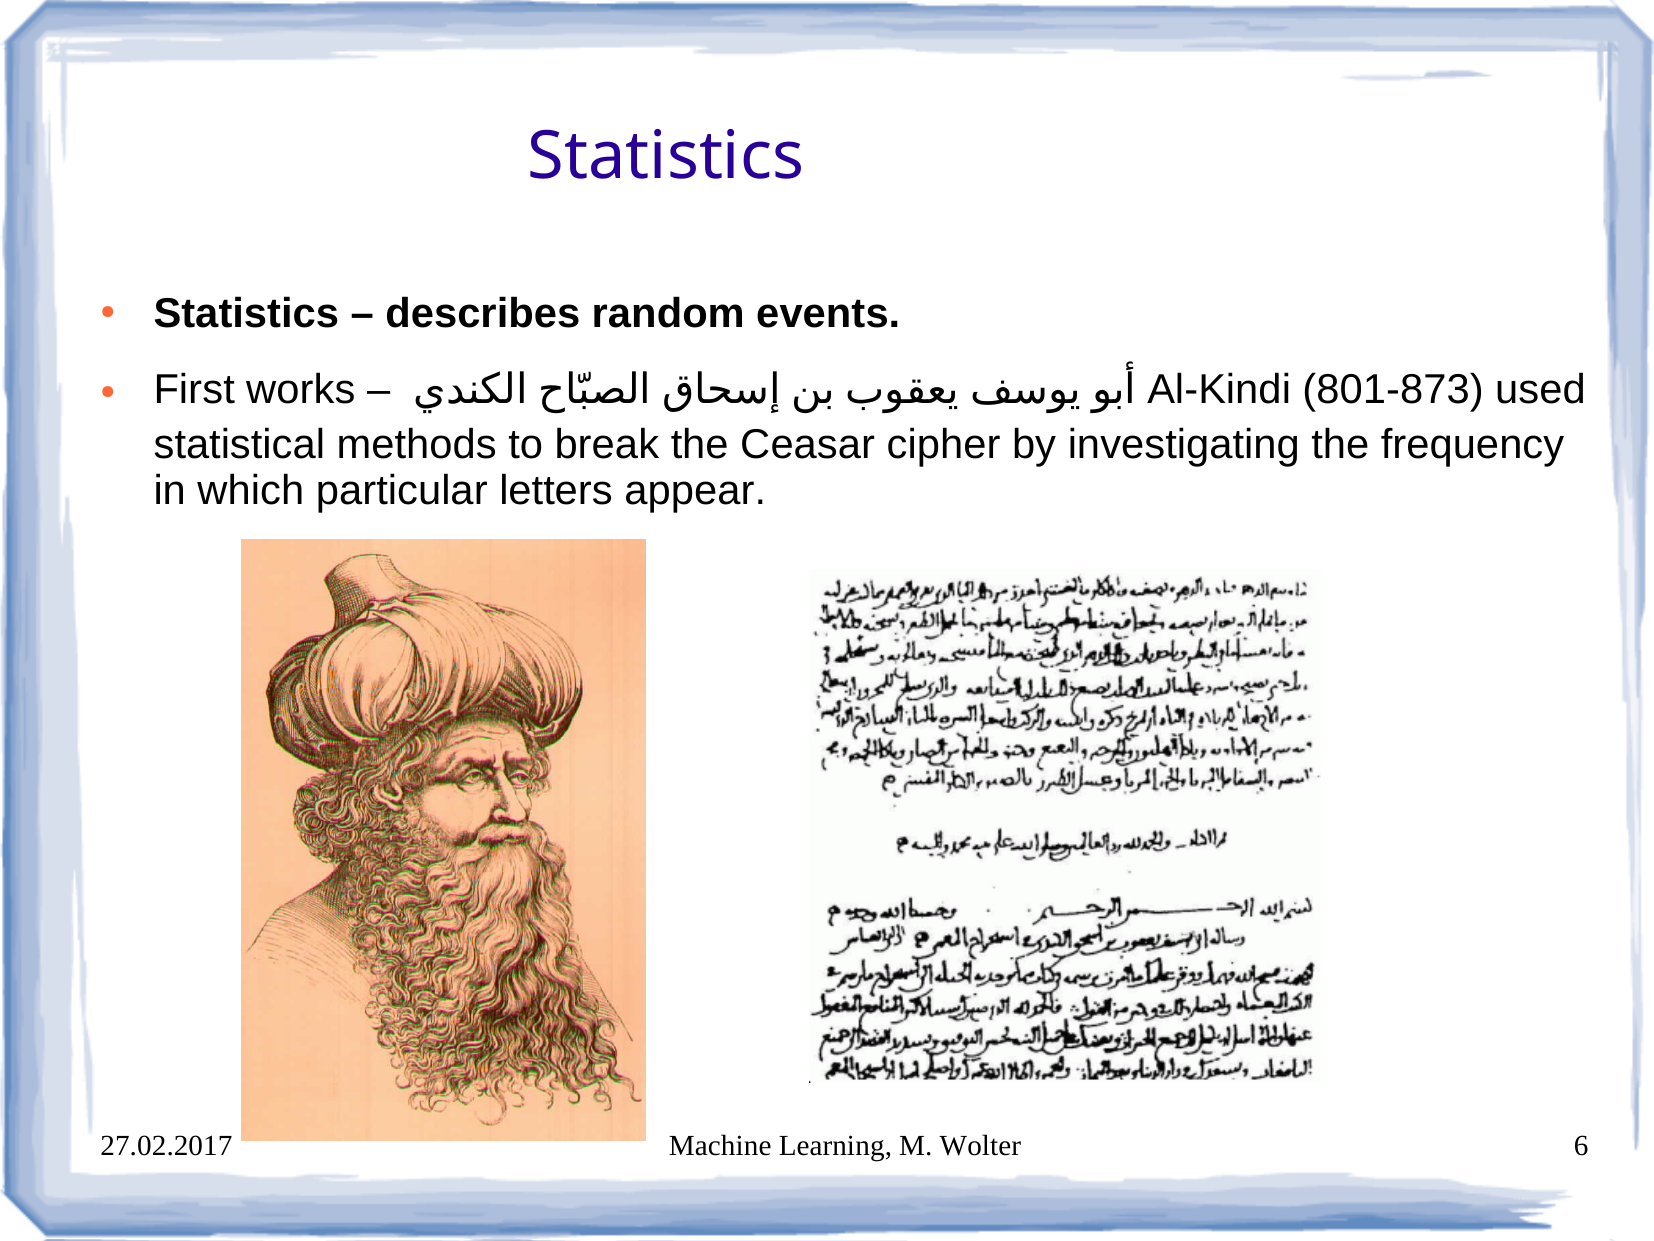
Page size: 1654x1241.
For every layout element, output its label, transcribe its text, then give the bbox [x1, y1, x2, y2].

picture [0, 0, 1654, 1241]
title Statistics [82, 49, 1250, 257]
list Statistics – describes random events. First works – أبو يوسف يعقوب بن إسحاق الصبّاح الكندي Al-Kindi (801-873) used statistical methods to break the Ceasar cipher by investigating the frequency in which particular letters appear. [82, 290, 1591, 1010]
